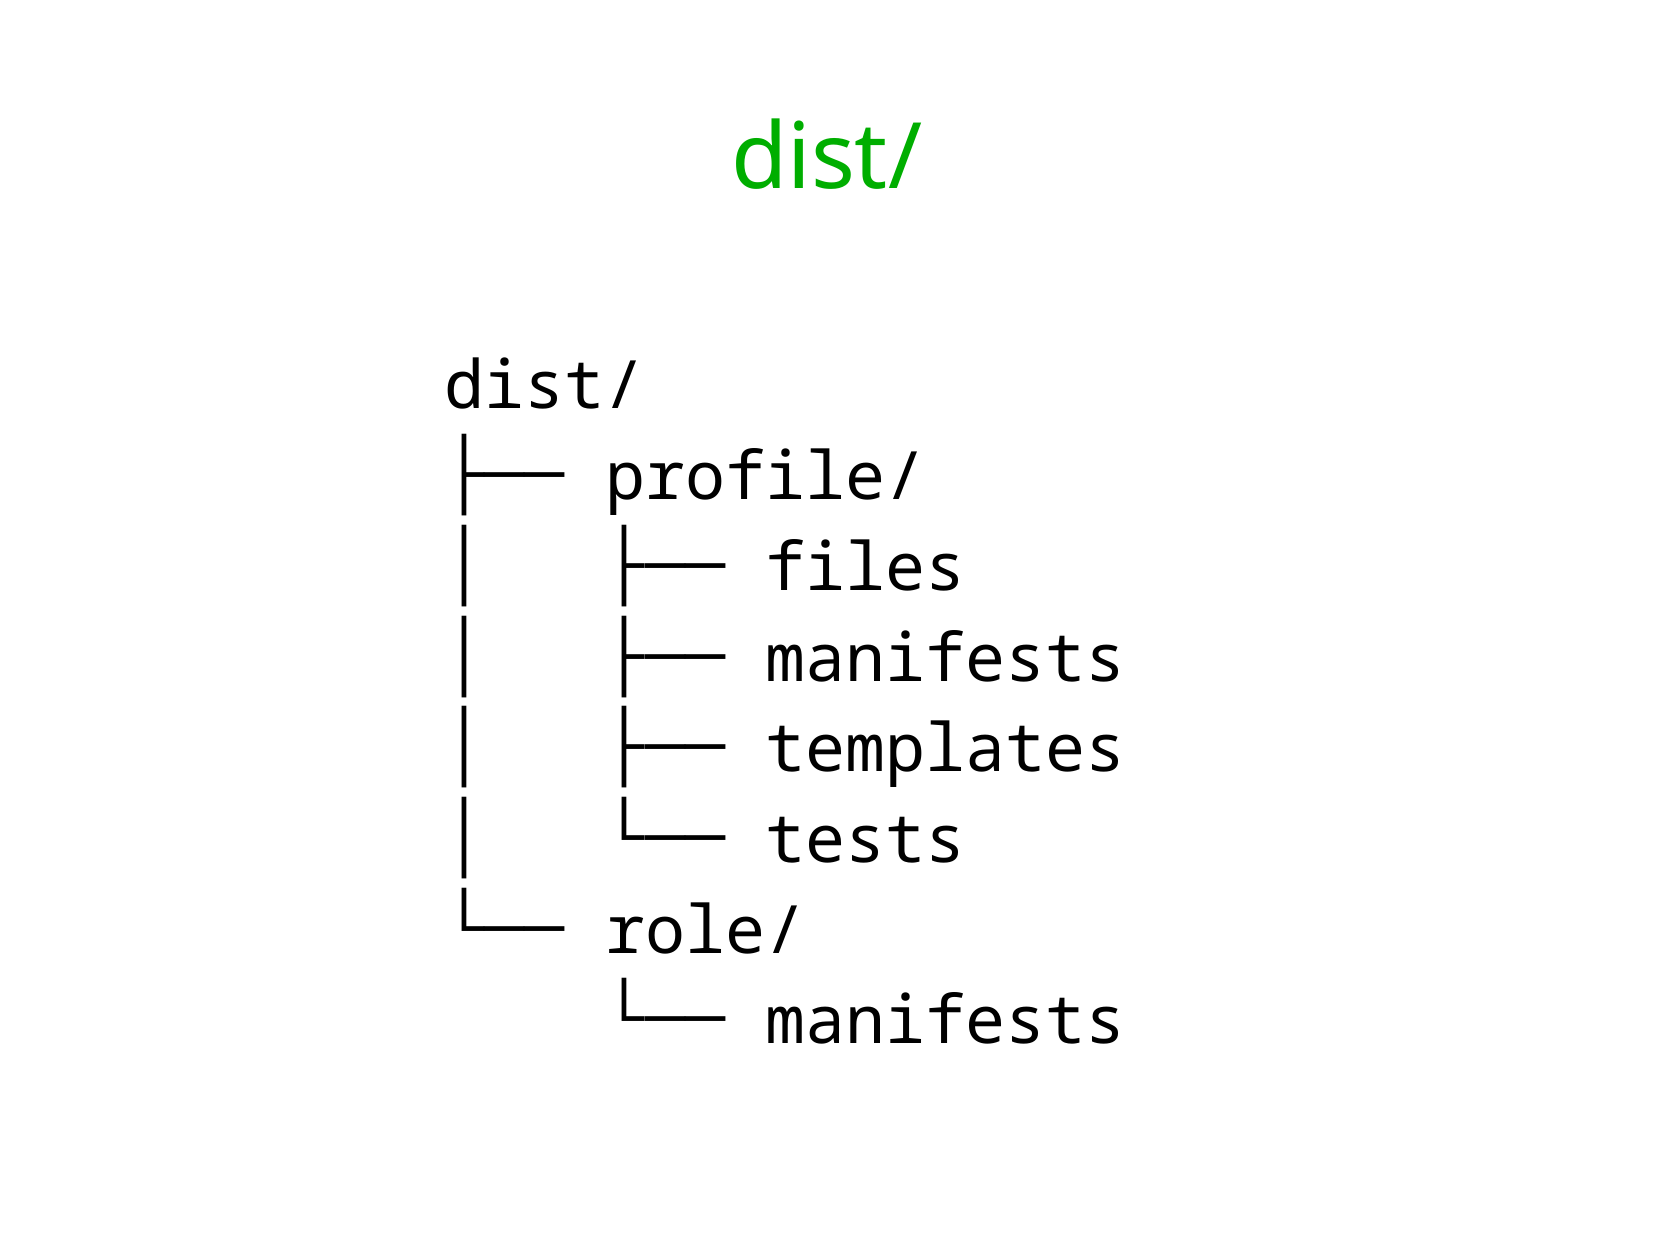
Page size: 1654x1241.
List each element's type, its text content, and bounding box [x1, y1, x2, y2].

title dist/ [82, 49, 1571, 257]
text_box dist/ ├── profile/ │ ├── files │ ├── manifests │ ├── templates │ └── tests └── role/ └── manifests [430, 330, 1145, 1043]
